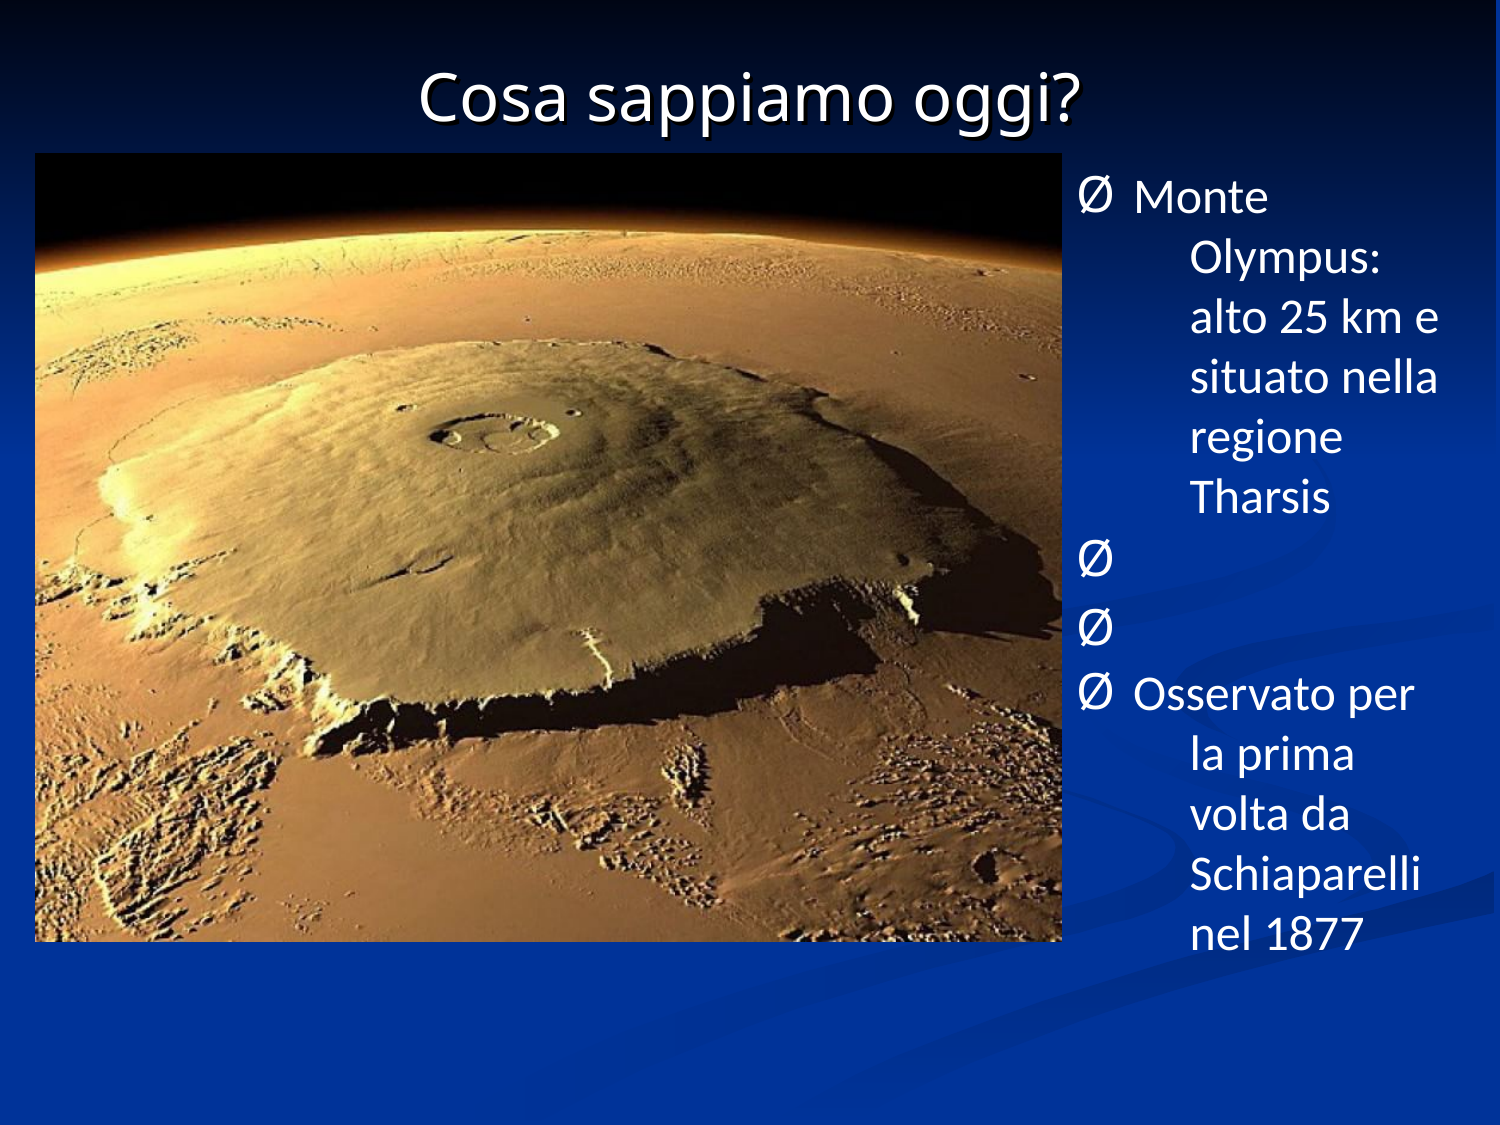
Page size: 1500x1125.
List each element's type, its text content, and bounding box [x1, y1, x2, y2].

picture [35, 154, 1062, 942]
text_box Cosa sappiamo oggi? [35, 47, 1465, 154]
text_box Monte Olympus: alto 25 km e situato nella regione Tharsis Osservato per la prima volta da Schiaparelli nel 1877 [1061, 155, 1465, 838]
